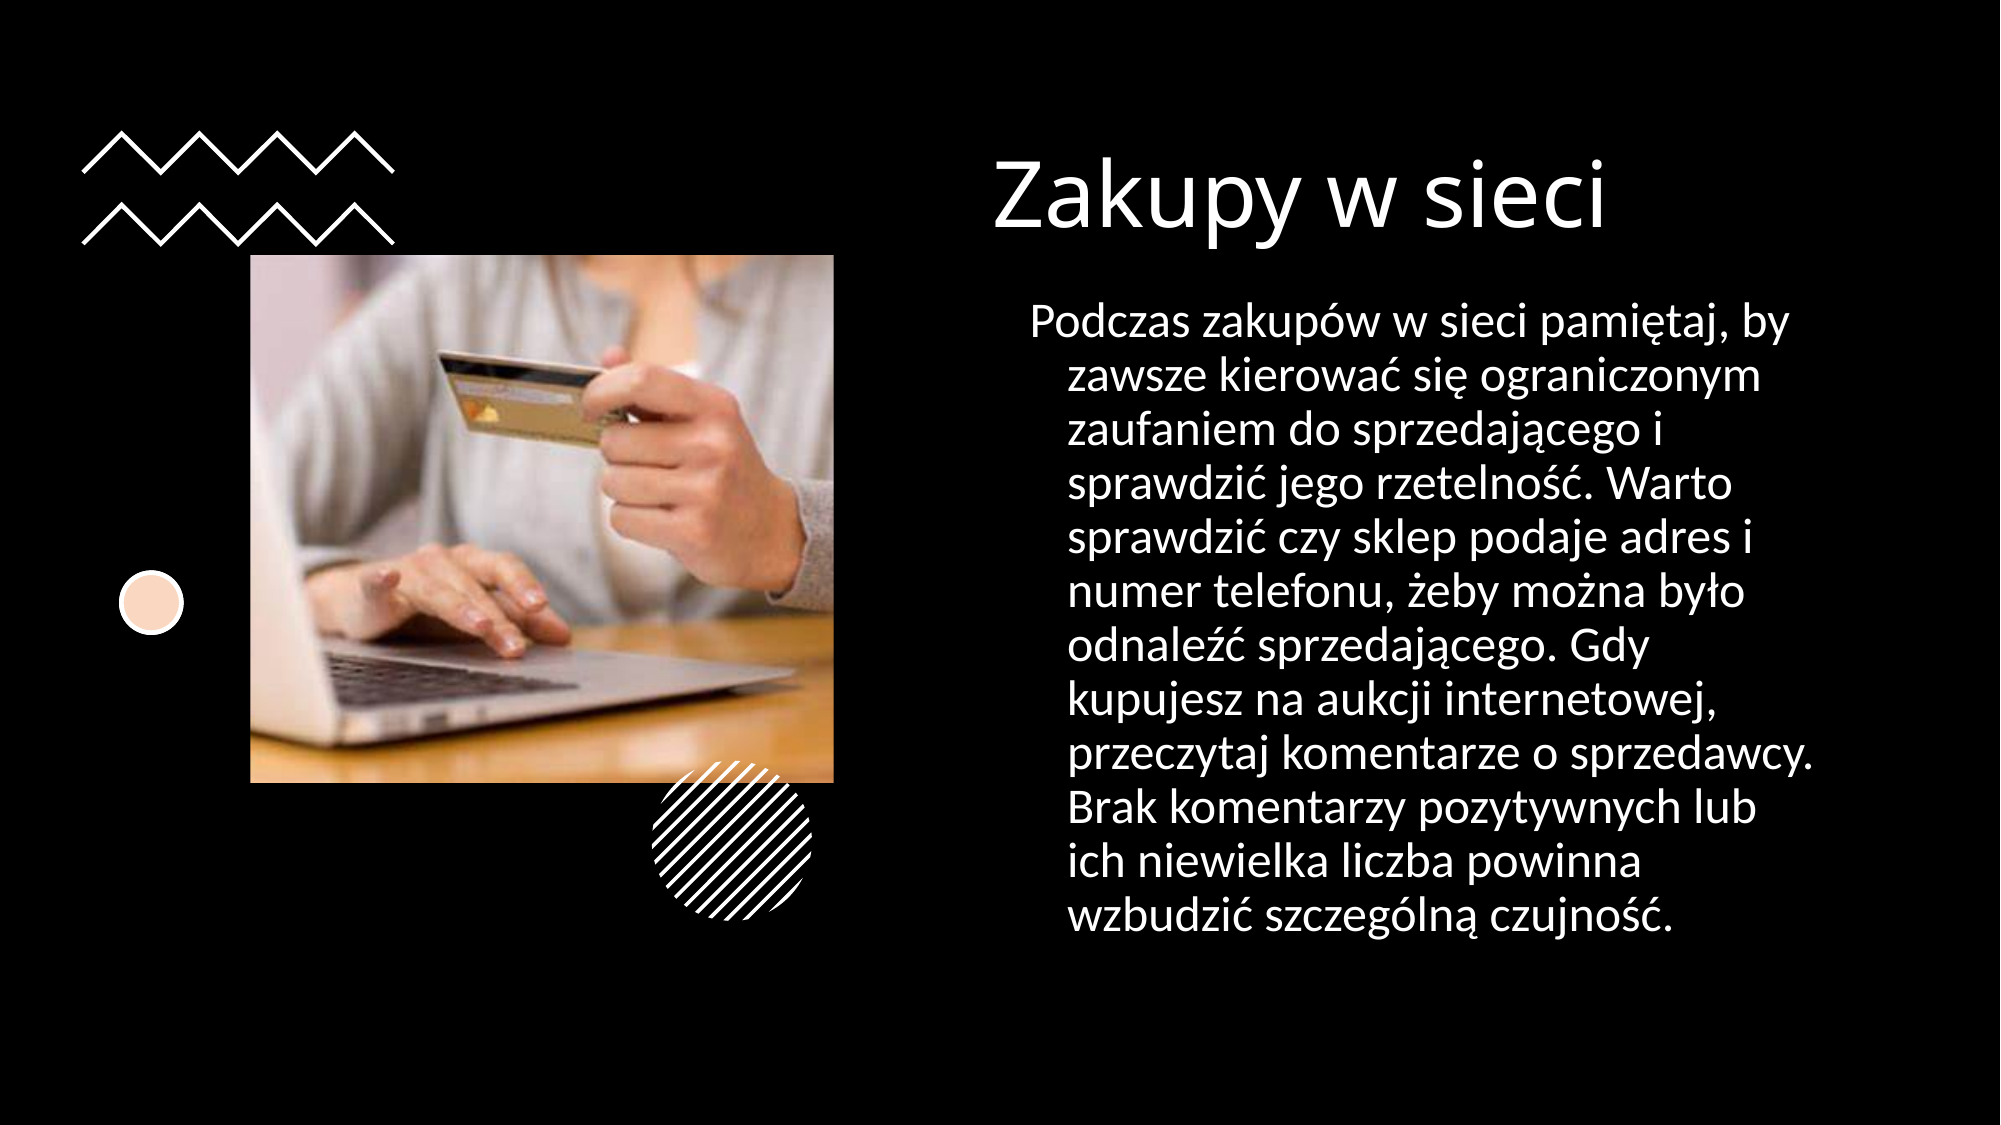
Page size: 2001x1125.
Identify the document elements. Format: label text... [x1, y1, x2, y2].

picture [250, 255, 834, 783]
text_box [0, 0, 2000, 1125]
title Zakupy w sieci [977, 64, 1834, 256]
list Podczas zakupów w sieci pamiętaj, by zawsze kierować się ograniczonym zaufaniem do sprzedającego i sprawdzić jego rzetelność. Warto sprawdzić czy sklep podaje adres i numer telefonu, żeby można było odnaleźć sprzedającego. Gdy kupujesz na aukcji internetowej, przeczytaj komentarze o sprzedawcy. Brak komentarzy pozytywnych lub ich niewielka liczba powinna wzbudzić szczególną czujność. [977, 286, 1834, 1001]
